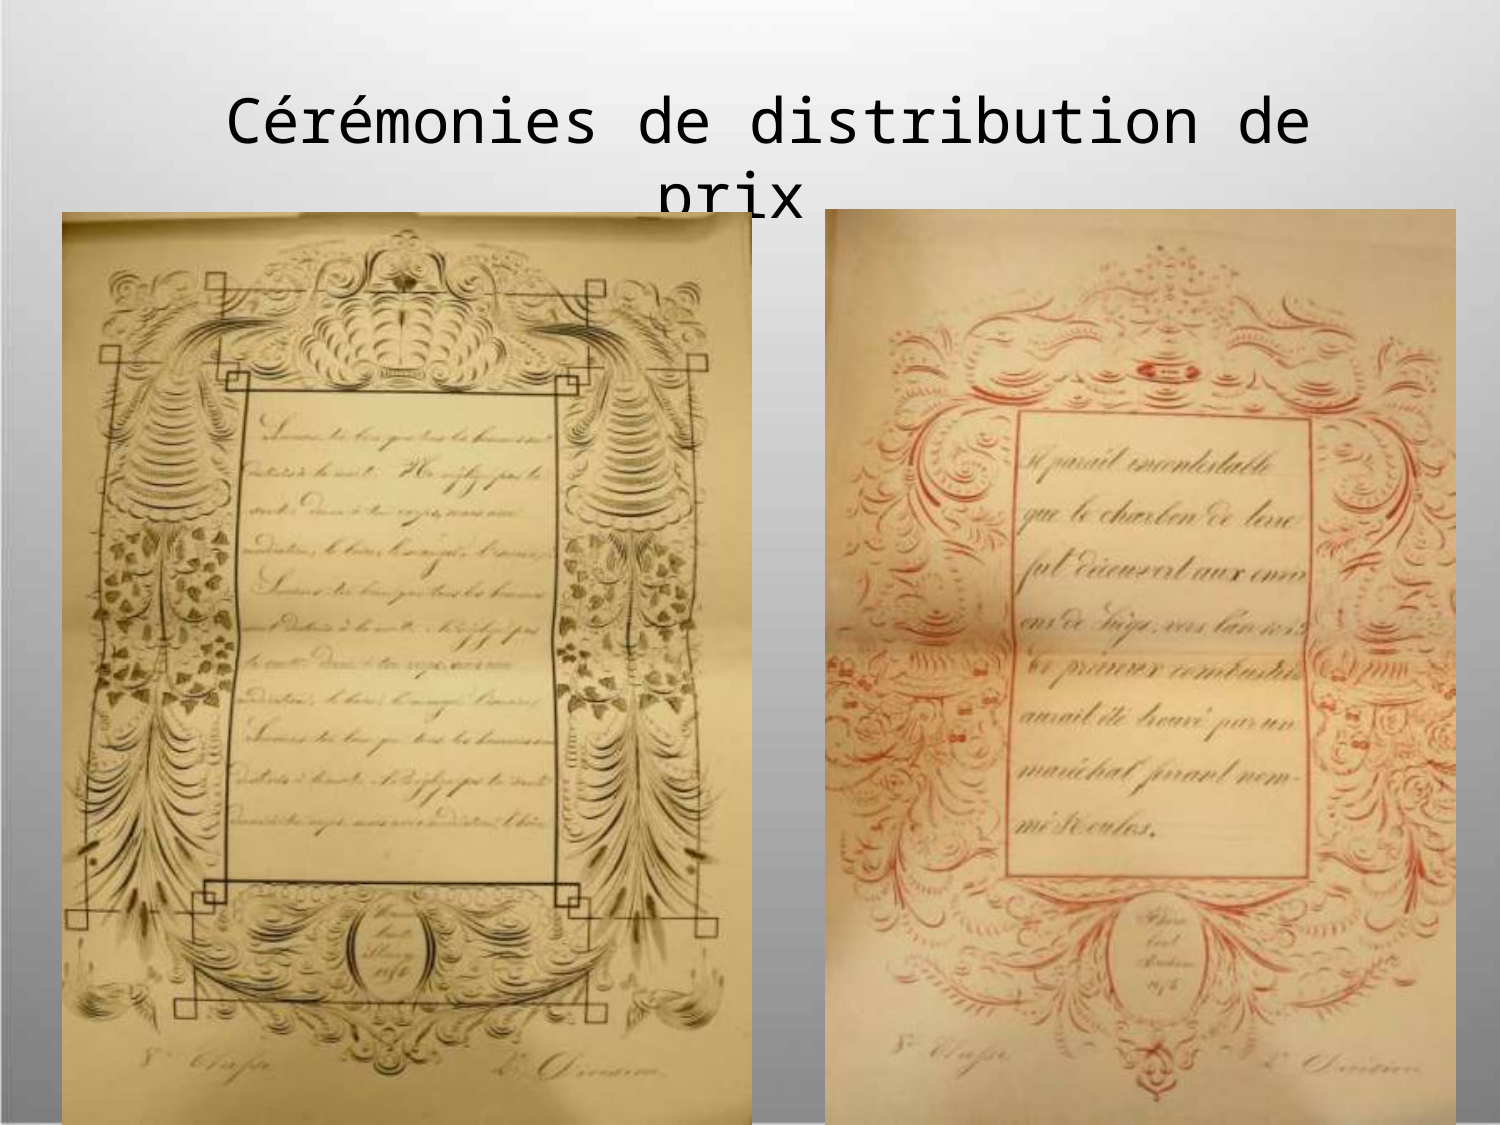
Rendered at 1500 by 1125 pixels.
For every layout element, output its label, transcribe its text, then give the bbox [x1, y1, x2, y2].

title Cérémonies de distribution de prix [149, 99, 1388, 213]
picture [0, 0, 1500, 1125]
